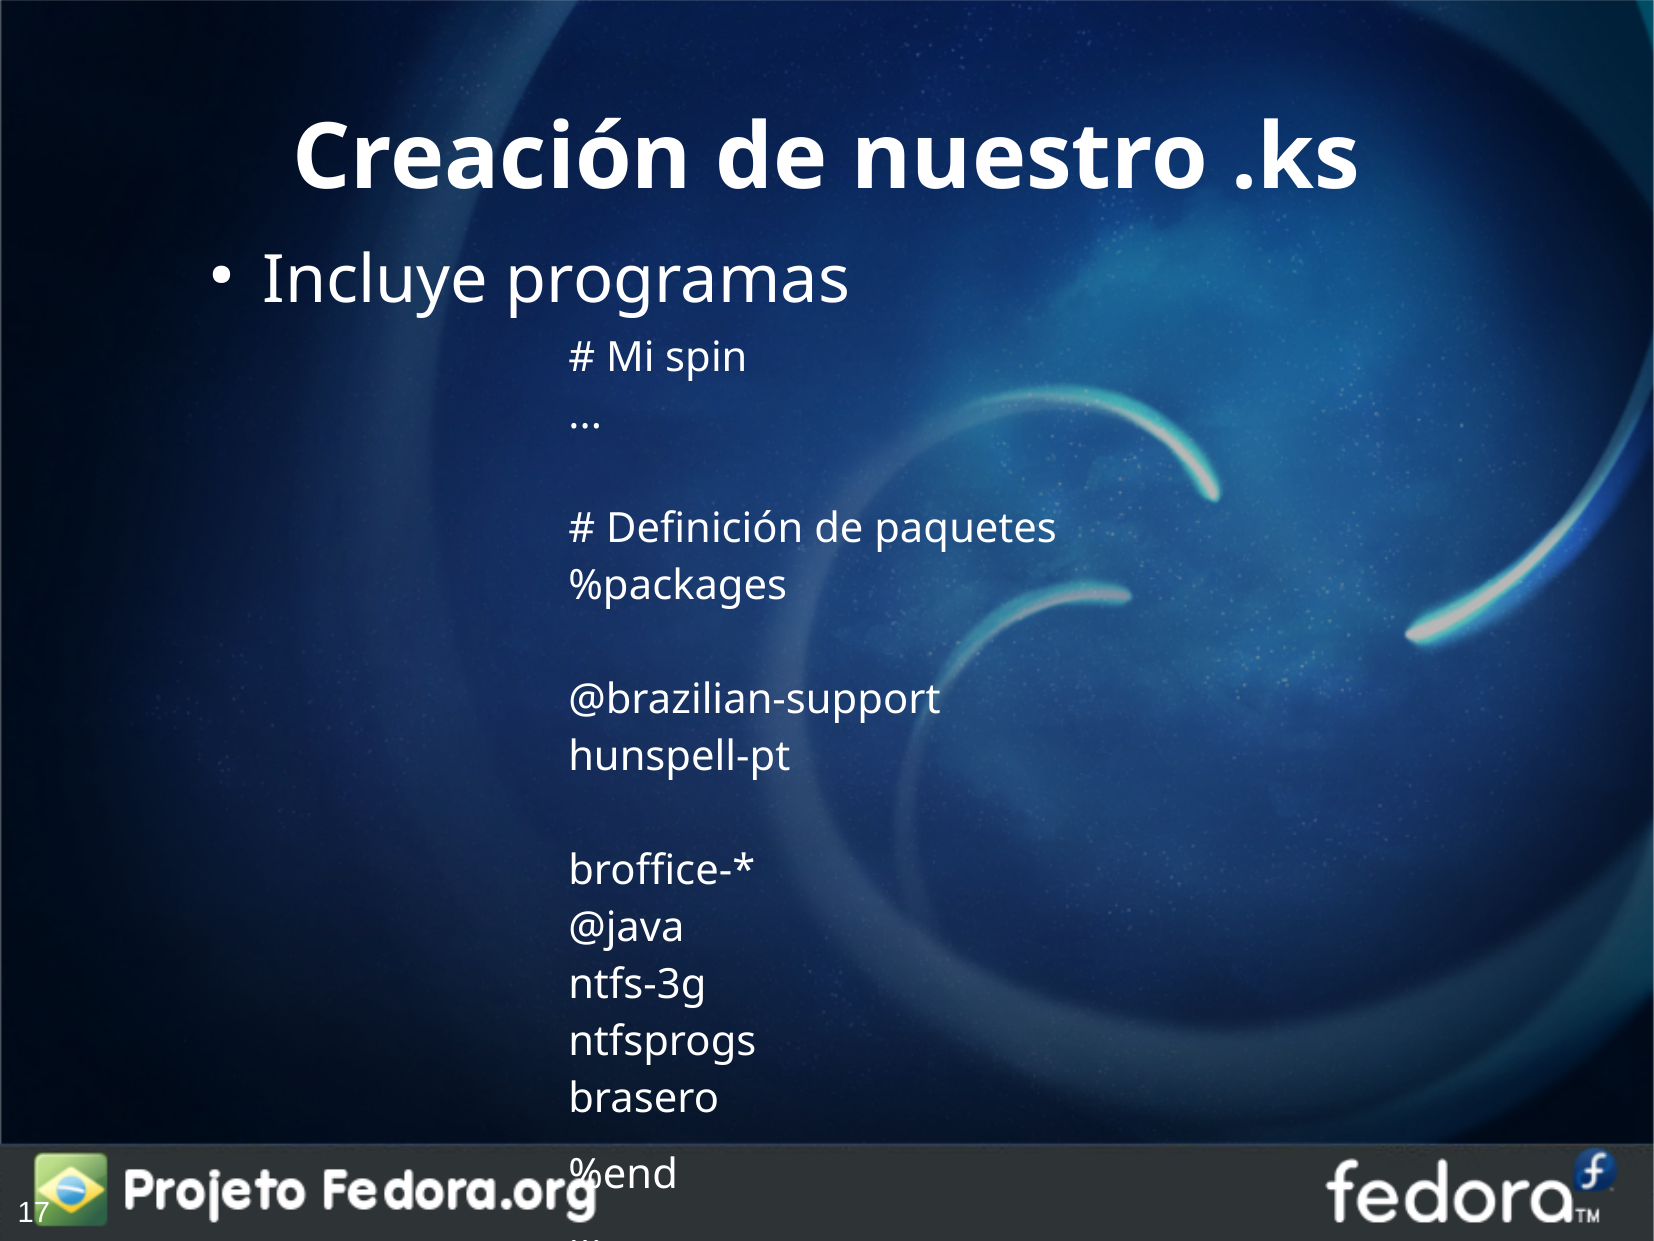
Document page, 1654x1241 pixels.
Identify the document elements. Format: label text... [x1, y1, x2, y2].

picture [0, 0, 1654, 1241]
title Creación de nuestro .ks [82, 49, 1571, 257]
text_box # Mi spin ... # Definición de paquetes %packages @brazilian-support hunspell-pt broffice-* @java ntfs-3g ntfsprogs brasero %end ... [553, 319, 1152, 1127]
list Incluye programas [191, 231, 1625, 1064]
